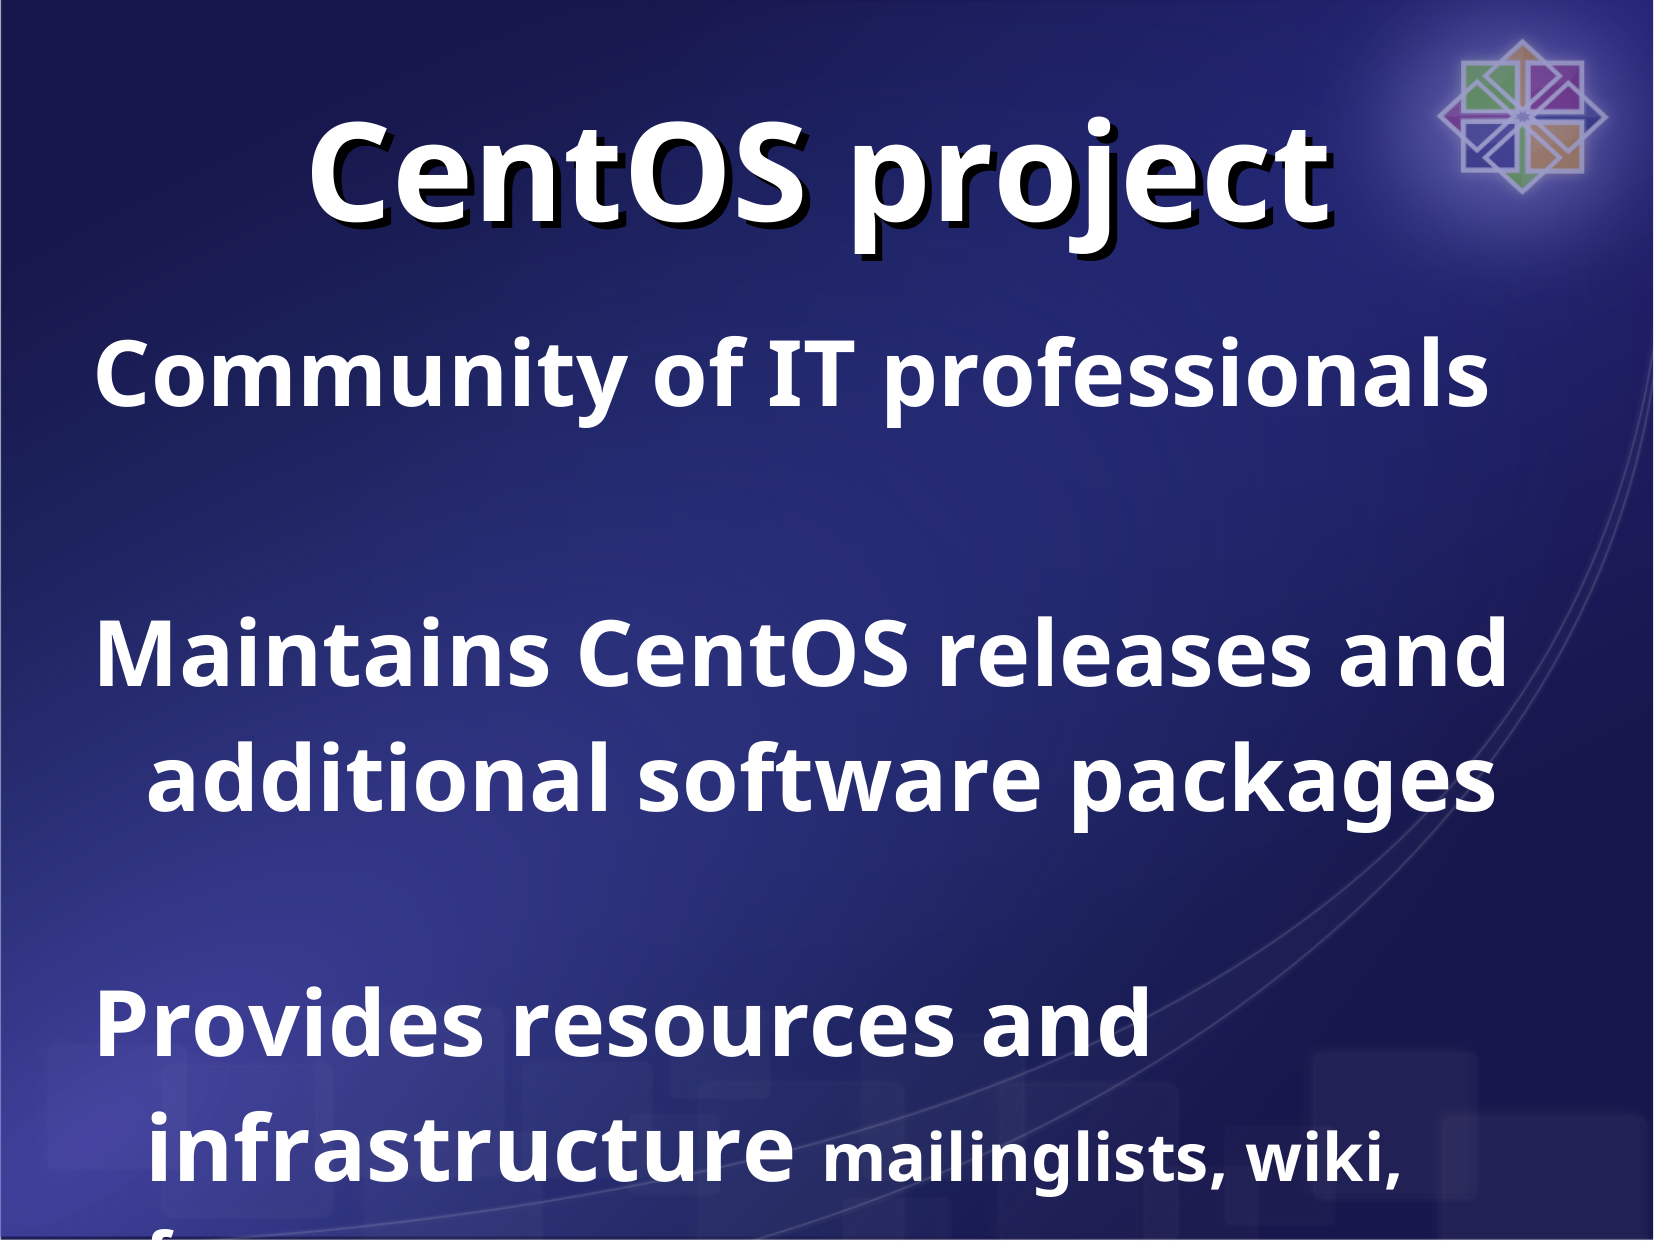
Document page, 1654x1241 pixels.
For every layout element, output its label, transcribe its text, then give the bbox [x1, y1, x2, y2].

picture [0, 0, 1654, 1241]
title CentOS project [75, 72, 1563, 263]
list Community of IT professionals Maintains CentOS releases and additional software packages Provides resources and infrastructure mailinglists, wiki, forums [75, 308, 1563, 1126]
